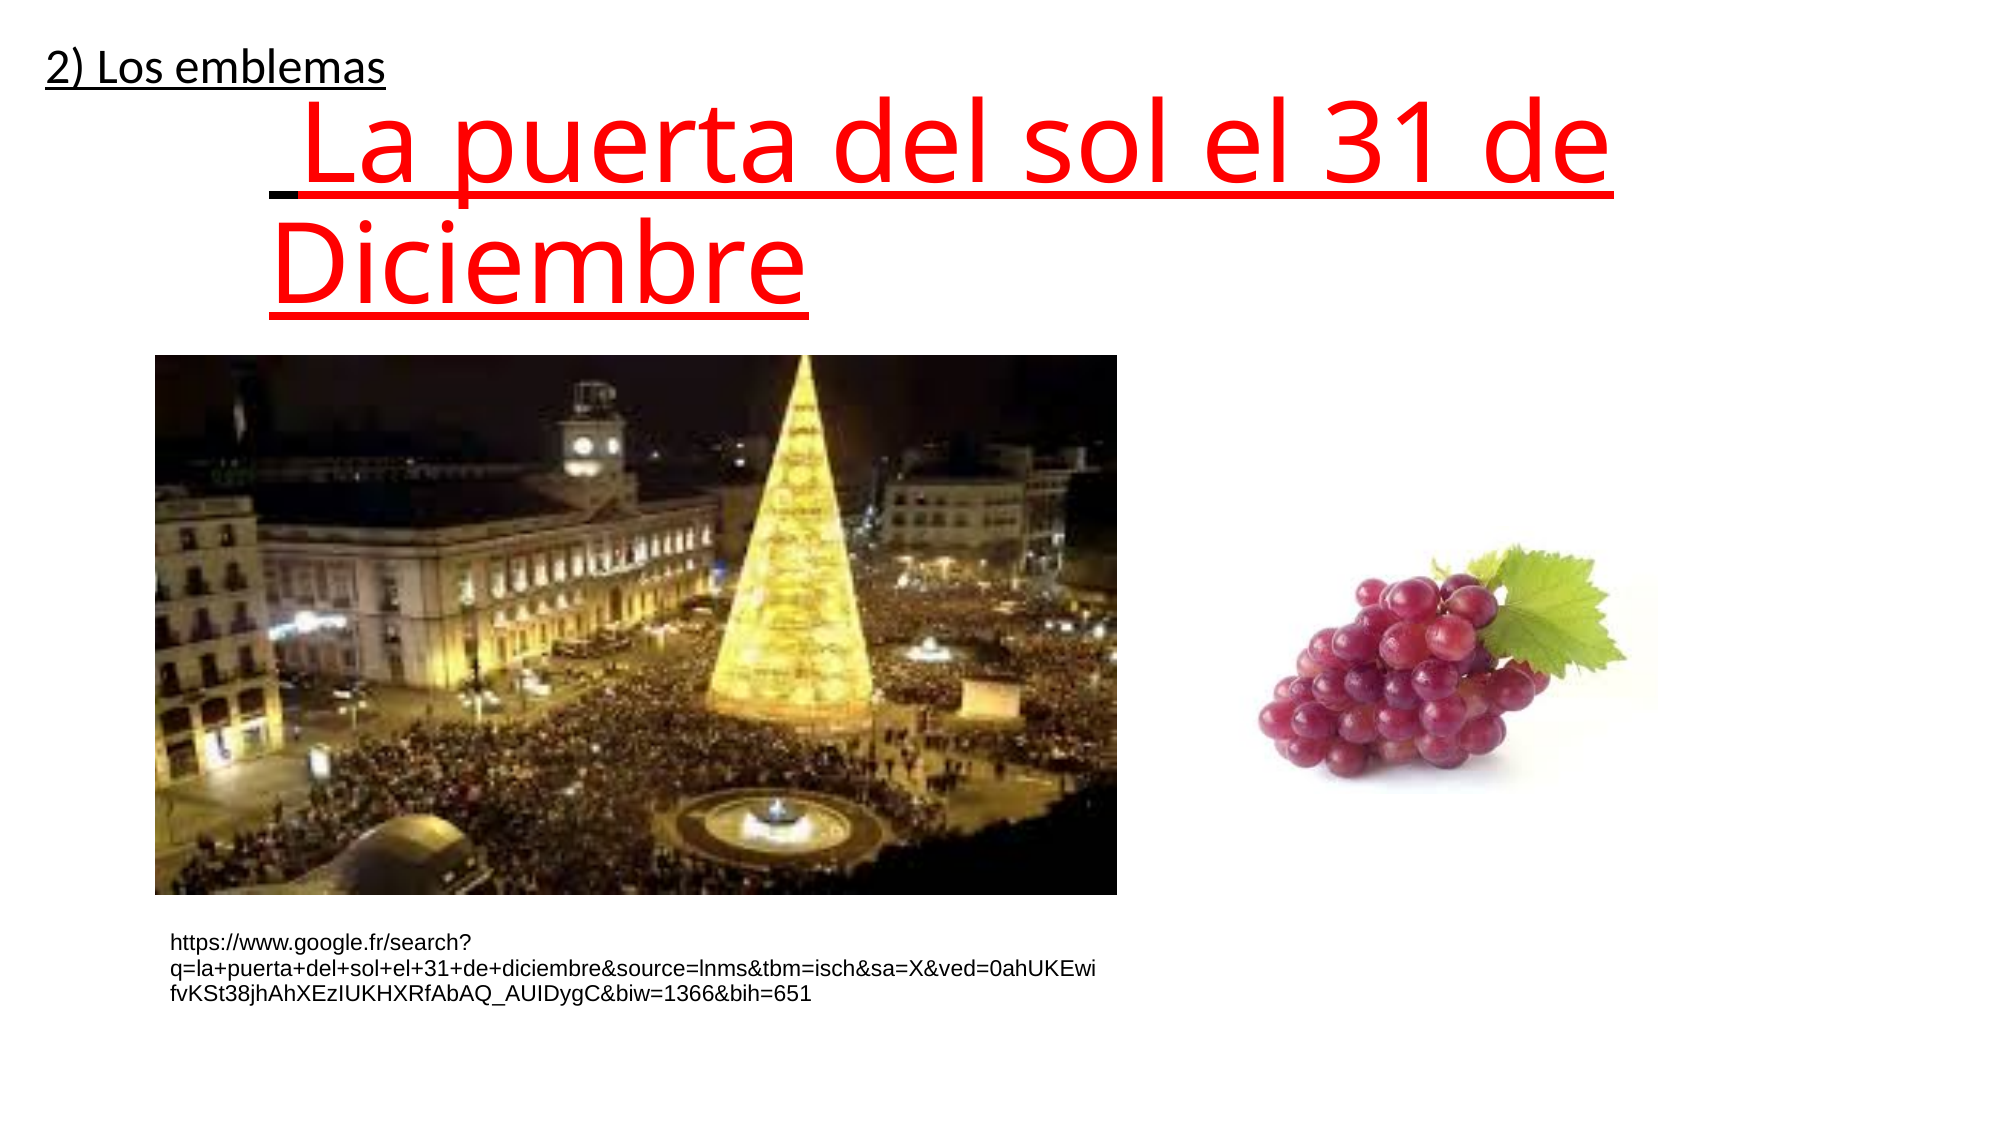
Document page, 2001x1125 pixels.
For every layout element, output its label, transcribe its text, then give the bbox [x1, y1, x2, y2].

text_box https://www.google.fr/search?q=la+puerta+del+sol+el+31+de+diciembre&source=lnms&tbm=isch&sa=X&ved=0ahUKEwifvKSt38jhAhXEzIUKHXRfAbAQ_AUIDygC&biw=1366&bih=651 [155, 922, 1117, 1015]
title La puerta del sol el 31 de Diciembre [254, 77, 1980, 296]
picture [1216, 526, 1658, 794]
picture [155, 355, 1117, 895]
text_box 2) Los emblemas [30, 38, 456, 104]
